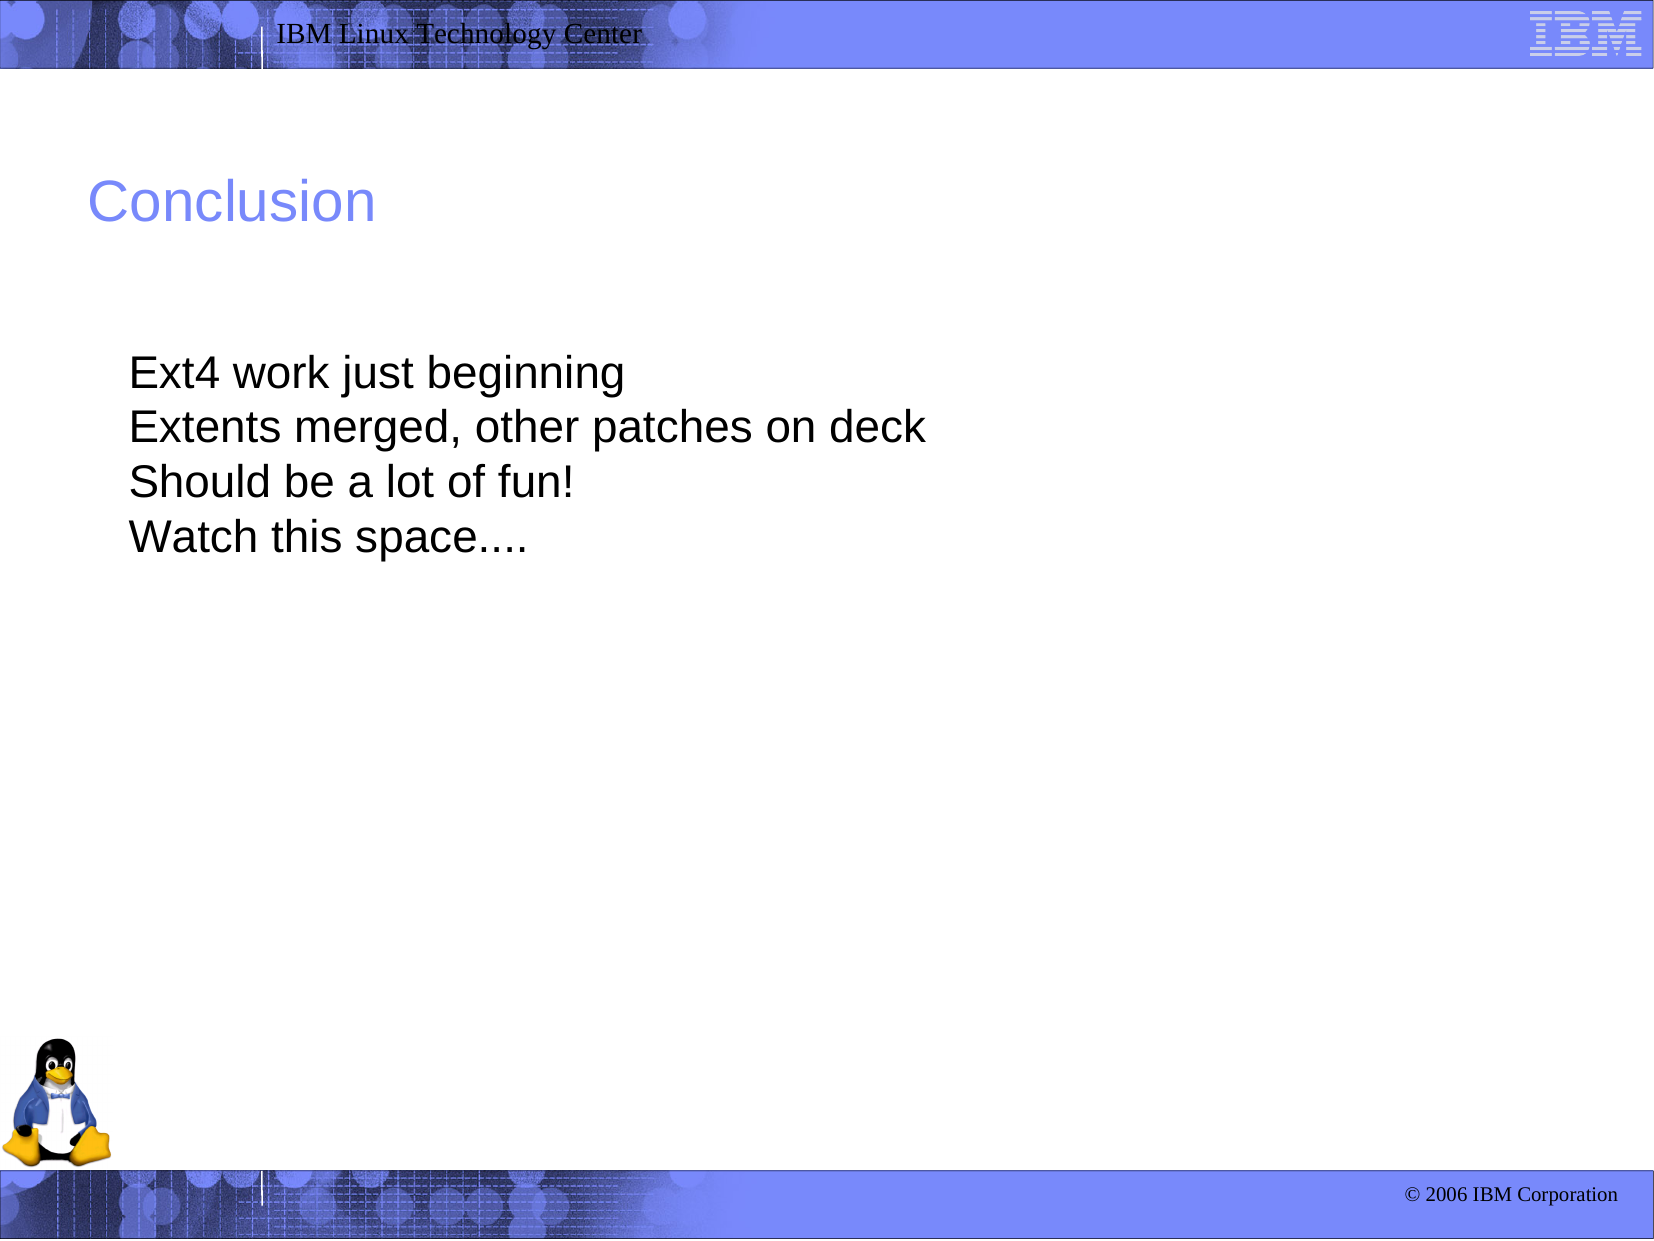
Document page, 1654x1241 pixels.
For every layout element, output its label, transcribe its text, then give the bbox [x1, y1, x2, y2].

picture [1, 1, 1652, 67]
picture [0, 1036, 113, 1169]
title Conclusion [87, 157, 1520, 248]
list Ext4 work just beginning Extents merged, other patches on deck Should be a lot of fun! Watch this space.... [128, 343, 1571, 1049]
picture [1, 1172, 1653, 1238]
